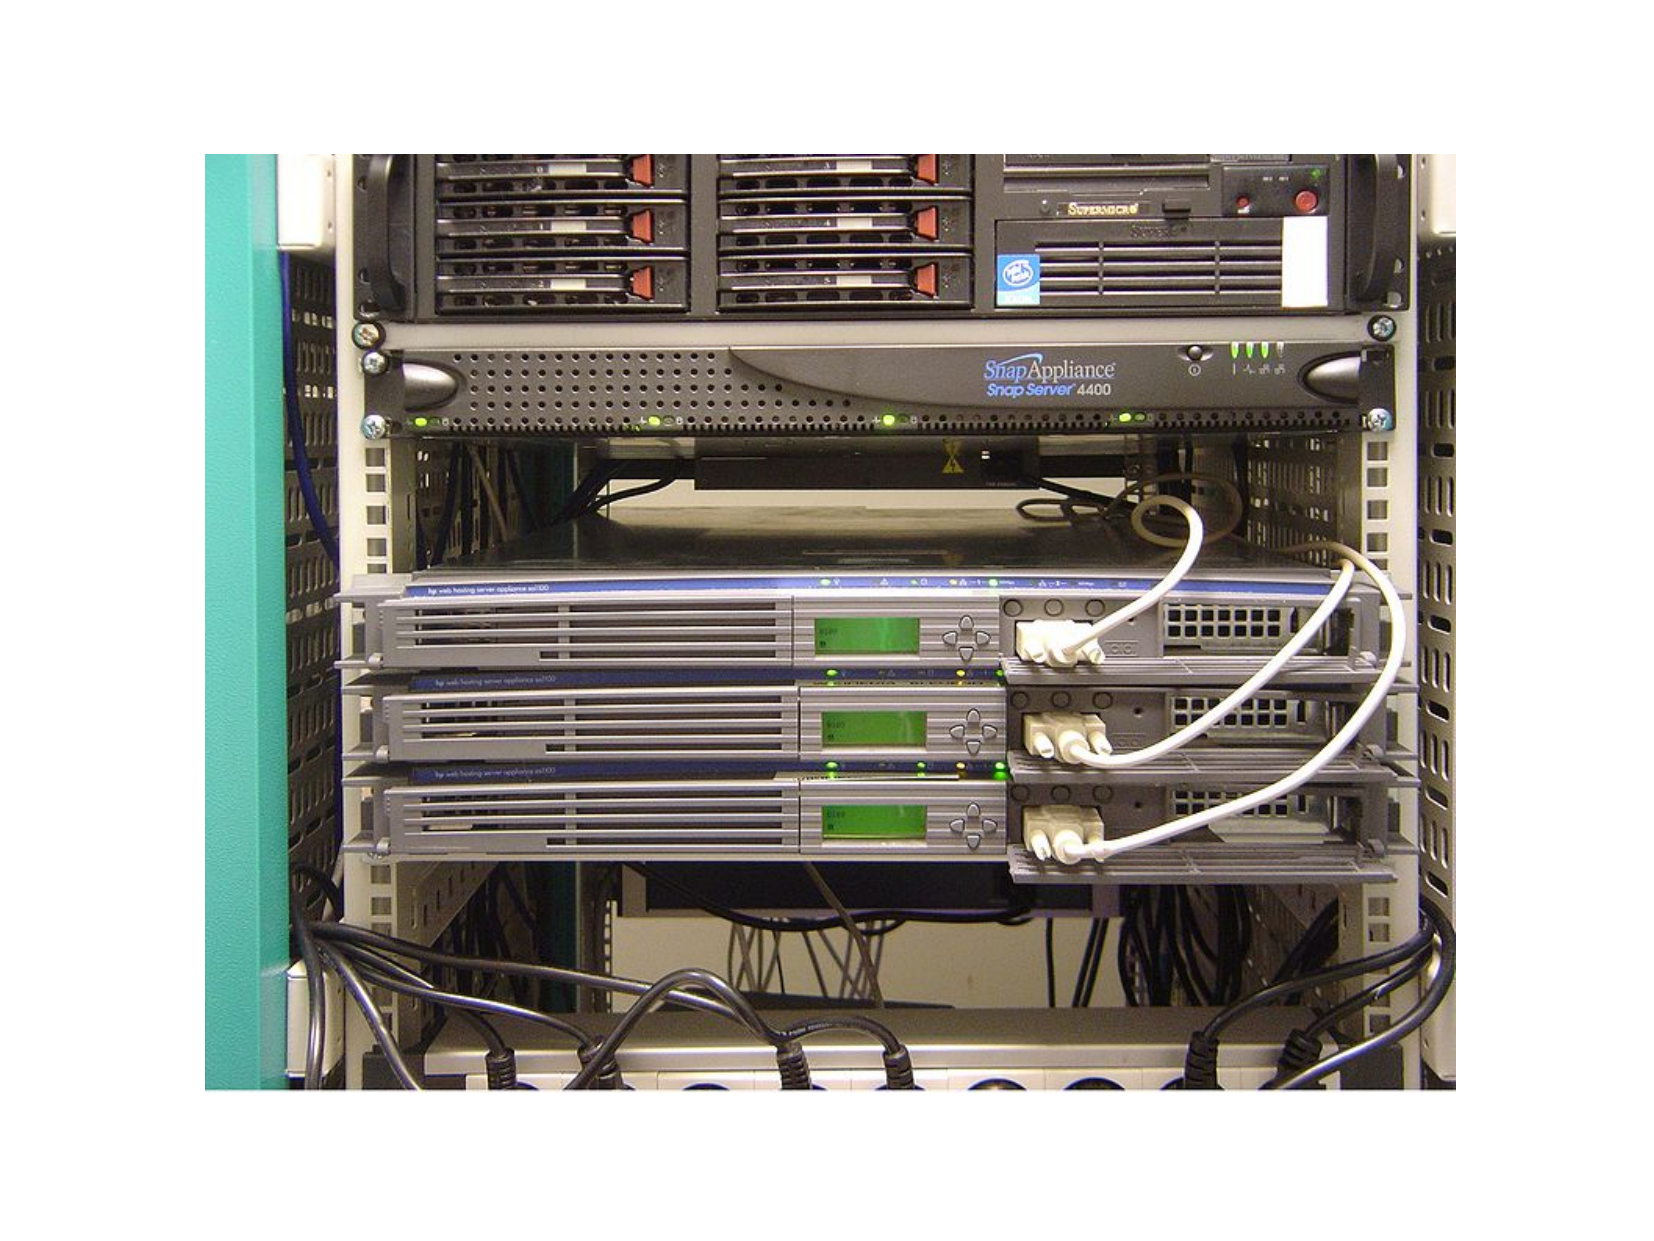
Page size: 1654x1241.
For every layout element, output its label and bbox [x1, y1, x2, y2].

picture [205, 154, 1456, 1093]
